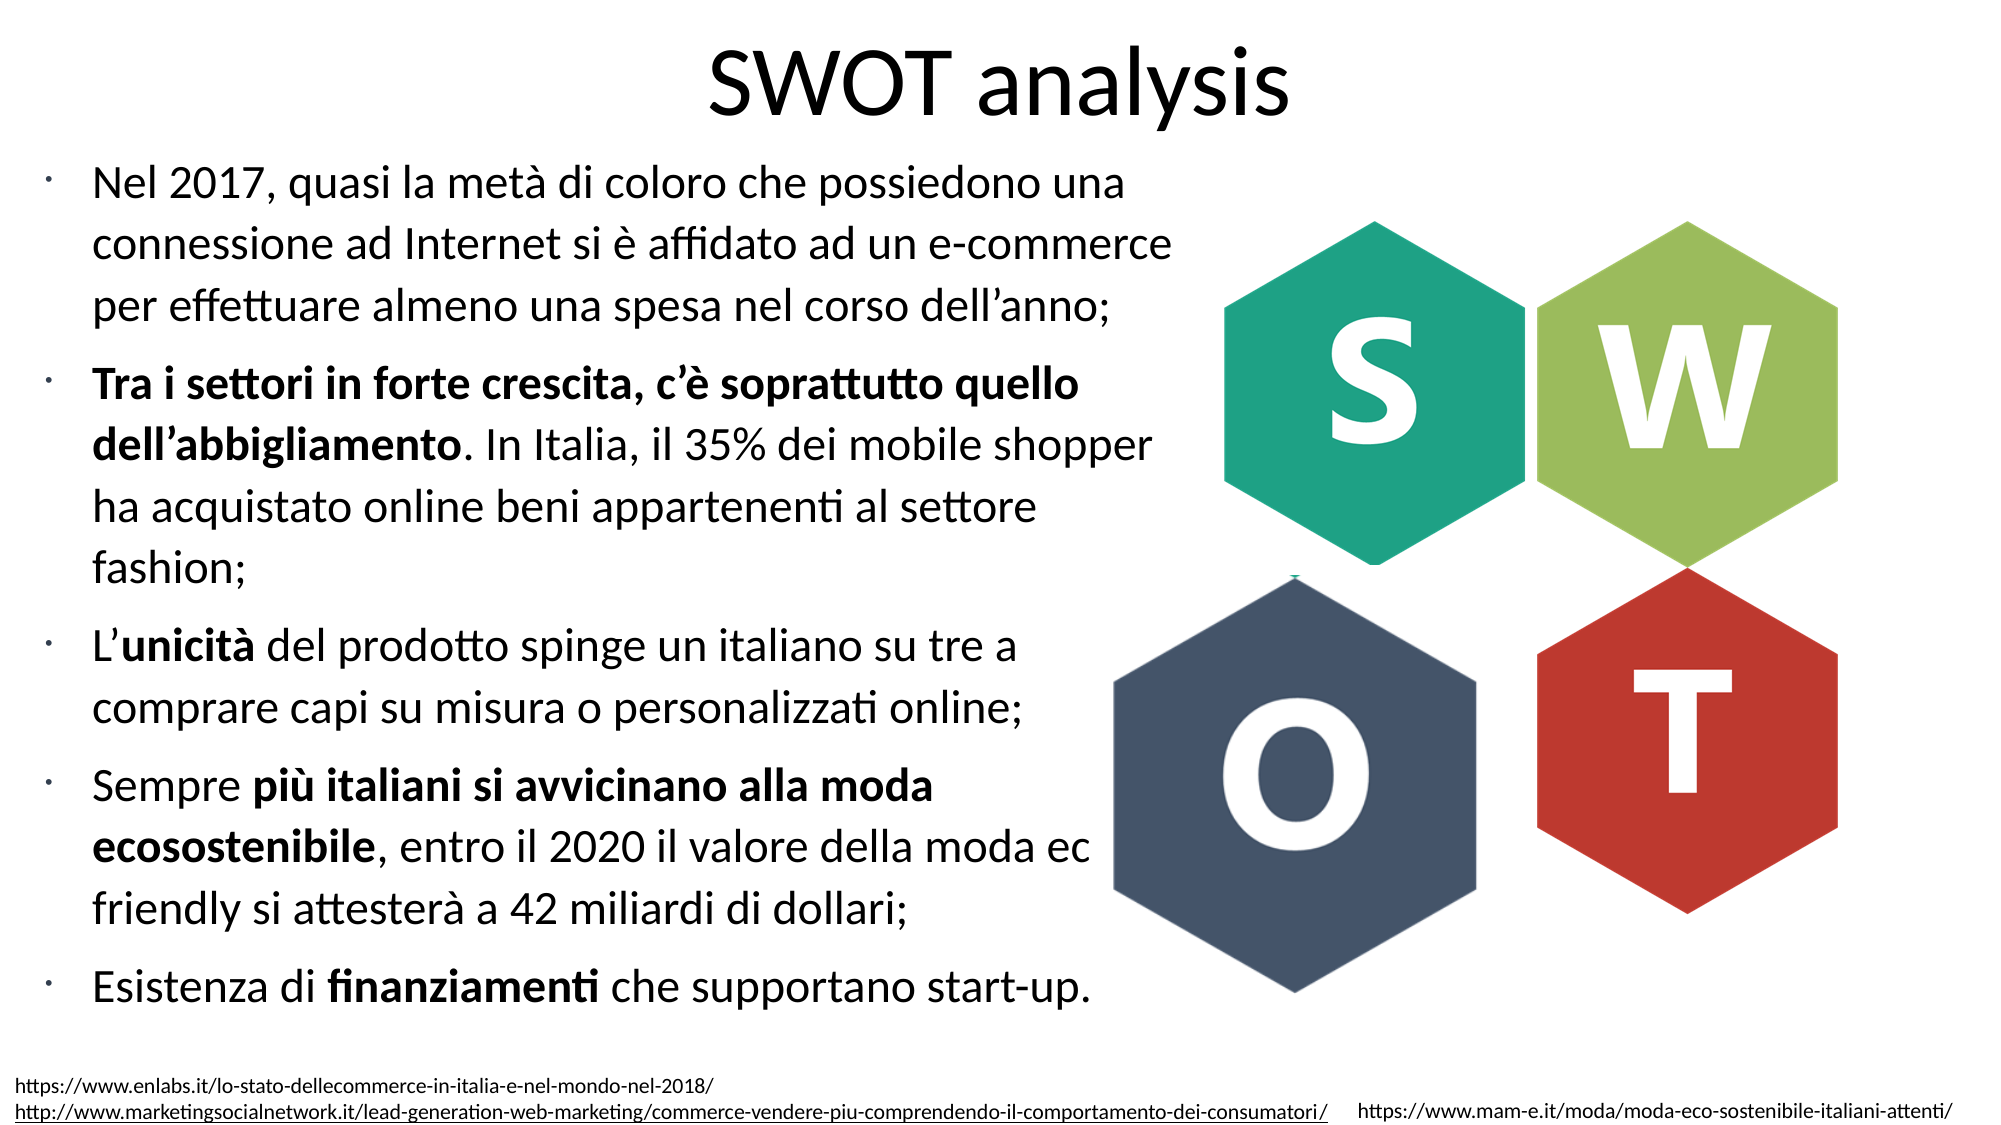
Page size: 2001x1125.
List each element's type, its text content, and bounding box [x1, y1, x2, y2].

text_box https://www.mam-e.it/moda/moda-eco-sostenibile-italiani-attenti/ [1342, 1088, 2000, 1125]
text_box SWOT analysis [0, 0, 2000, 144]
text_box http://www.marketingsocialnetwork.it/lead-generation-web-marketing/commerce-vendere-piu-comprendendo-il-comportamento-dei-consumatori/ [0, 1088, 1342, 1125]
text_box Nel 2017, quasi la metà di coloro che possiedono una connessione ad Internet si è affidato ad un e-commerce per effettuare almeno una spesa nel corso dell’anno; Tra i settori in forte crescita, c’è soprattutto quello dell’abbigliamento. In Italia, il 35% dei mobile shopper ha acquistato online beni appartenenti al settore fashion; L’unicità del prodotto spinge un italiano su tre a comprare capi su misura o personalizzati online; Sempre più italiani si avvicinano alla moda ecosostenibile, entro il 2020 il valore della moda eco-friendly si attesterà a 42 miliardi di dollari; Esistenza di finanziamenti che supportano start-up. [30, 138, 1213, 1088]
text_box https://www.enlabs.it/lo-stato-dellecommerce-in-italia-e-nel-mondo-nel-2018/ [0, 1064, 800, 1088]
picture [1088, 218, 1953, 1005]
